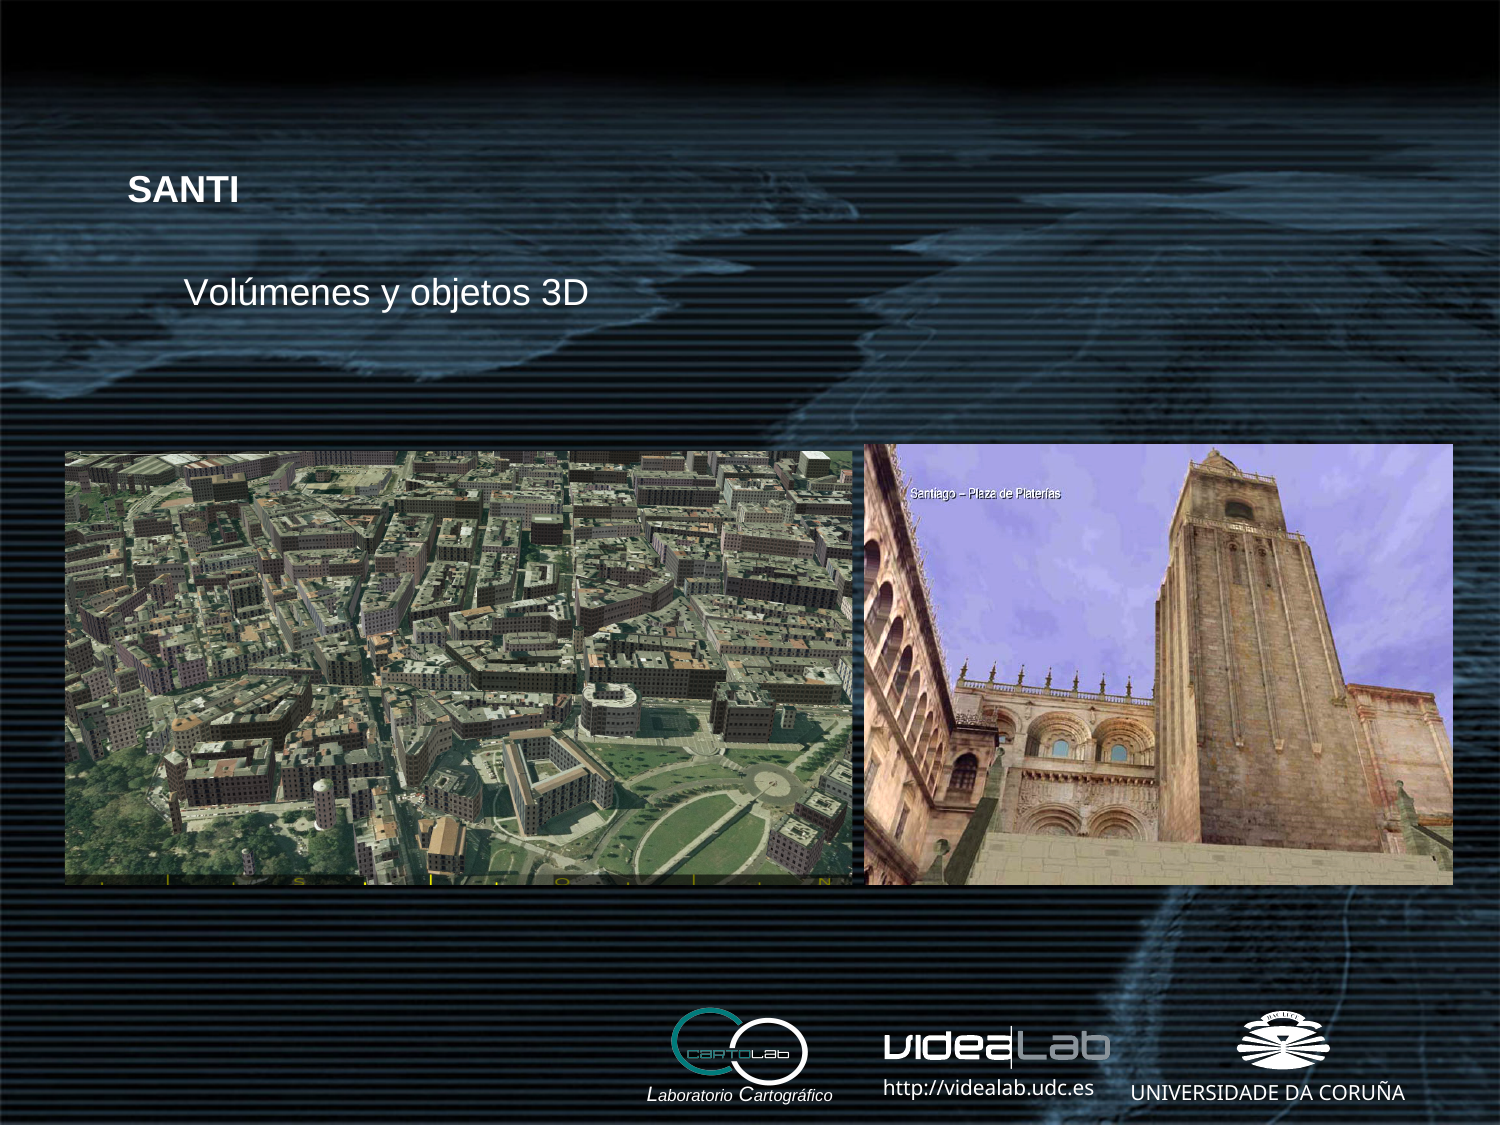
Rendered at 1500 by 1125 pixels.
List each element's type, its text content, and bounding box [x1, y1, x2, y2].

picture [0, 0, 1500, 1125]
list SANTI Volúmenes y objetos 3D [112, 160, 1388, 1001]
